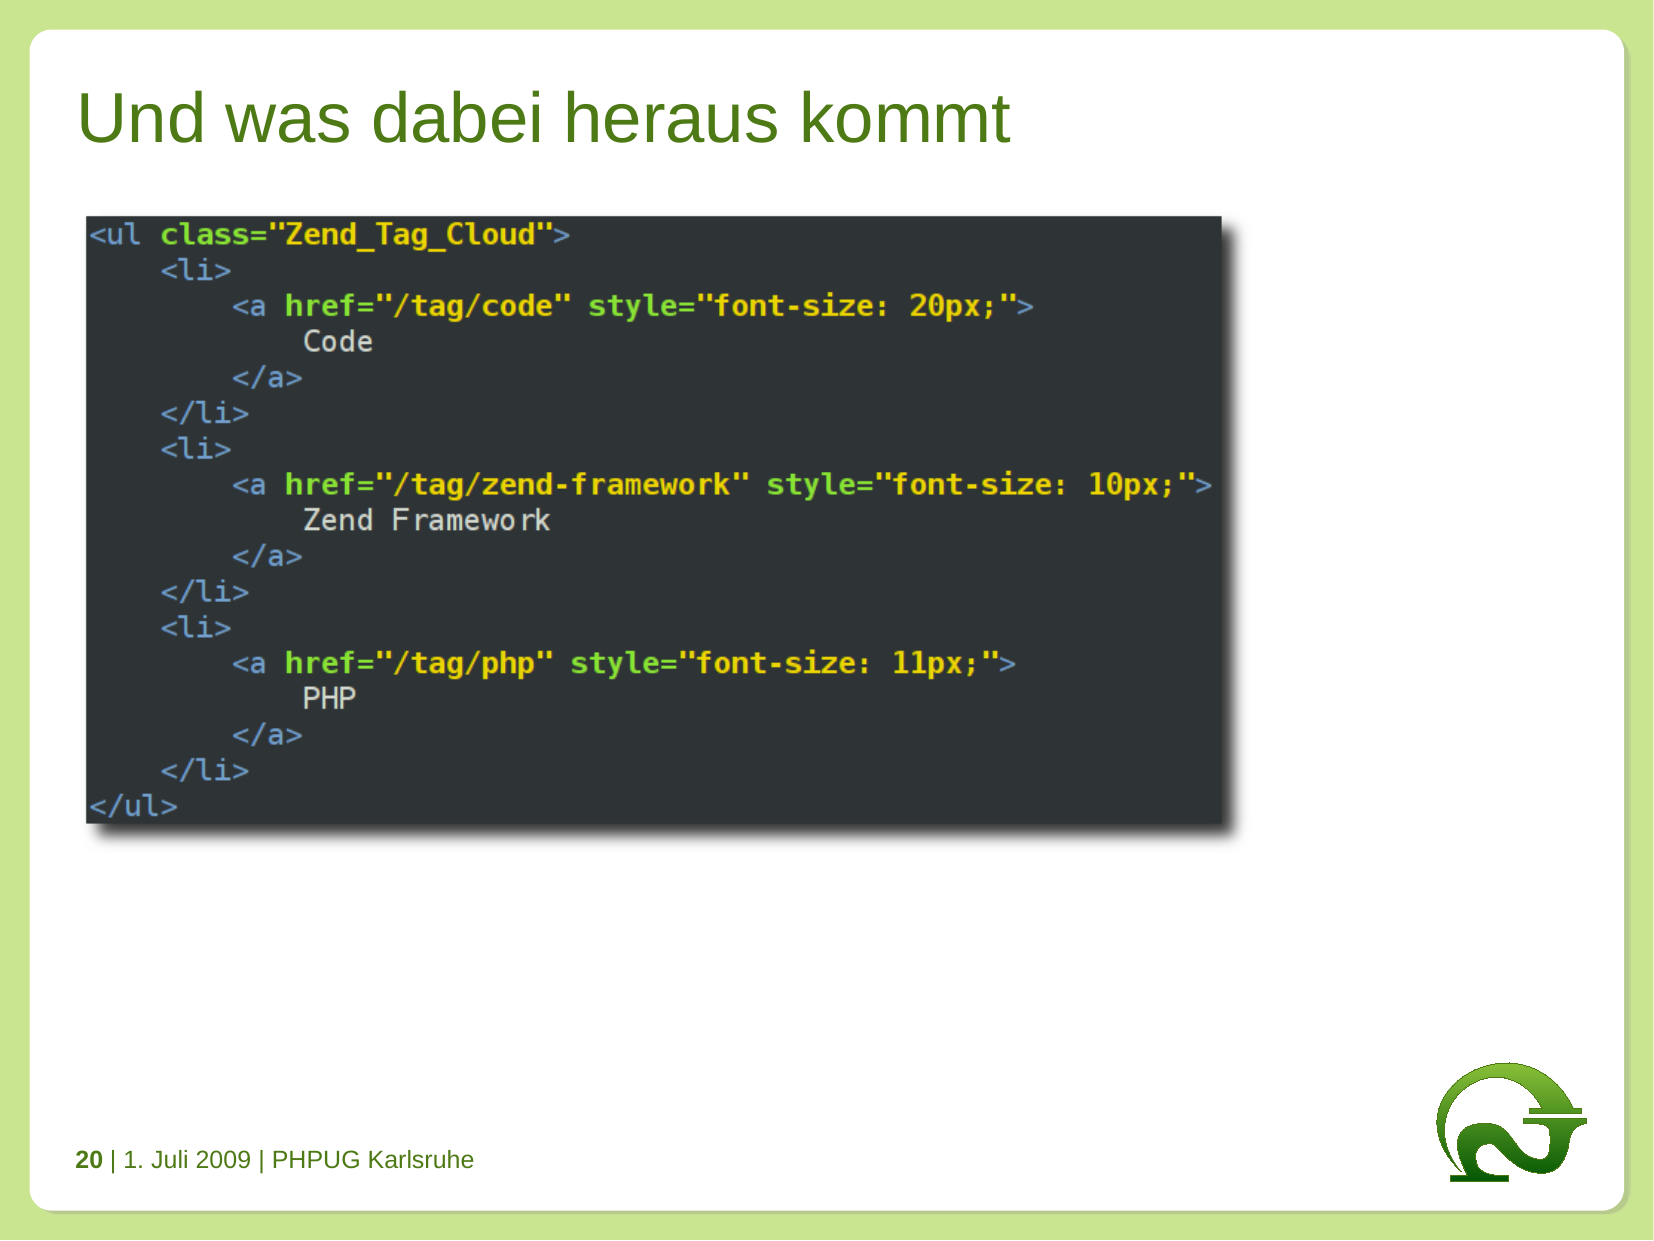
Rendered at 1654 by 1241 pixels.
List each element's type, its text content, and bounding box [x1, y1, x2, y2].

list [82, 206, 1565, 1026]
picture [76, 206, 1256, 858]
title Und was dabei heraus kommt [76, 59, 1565, 178]
